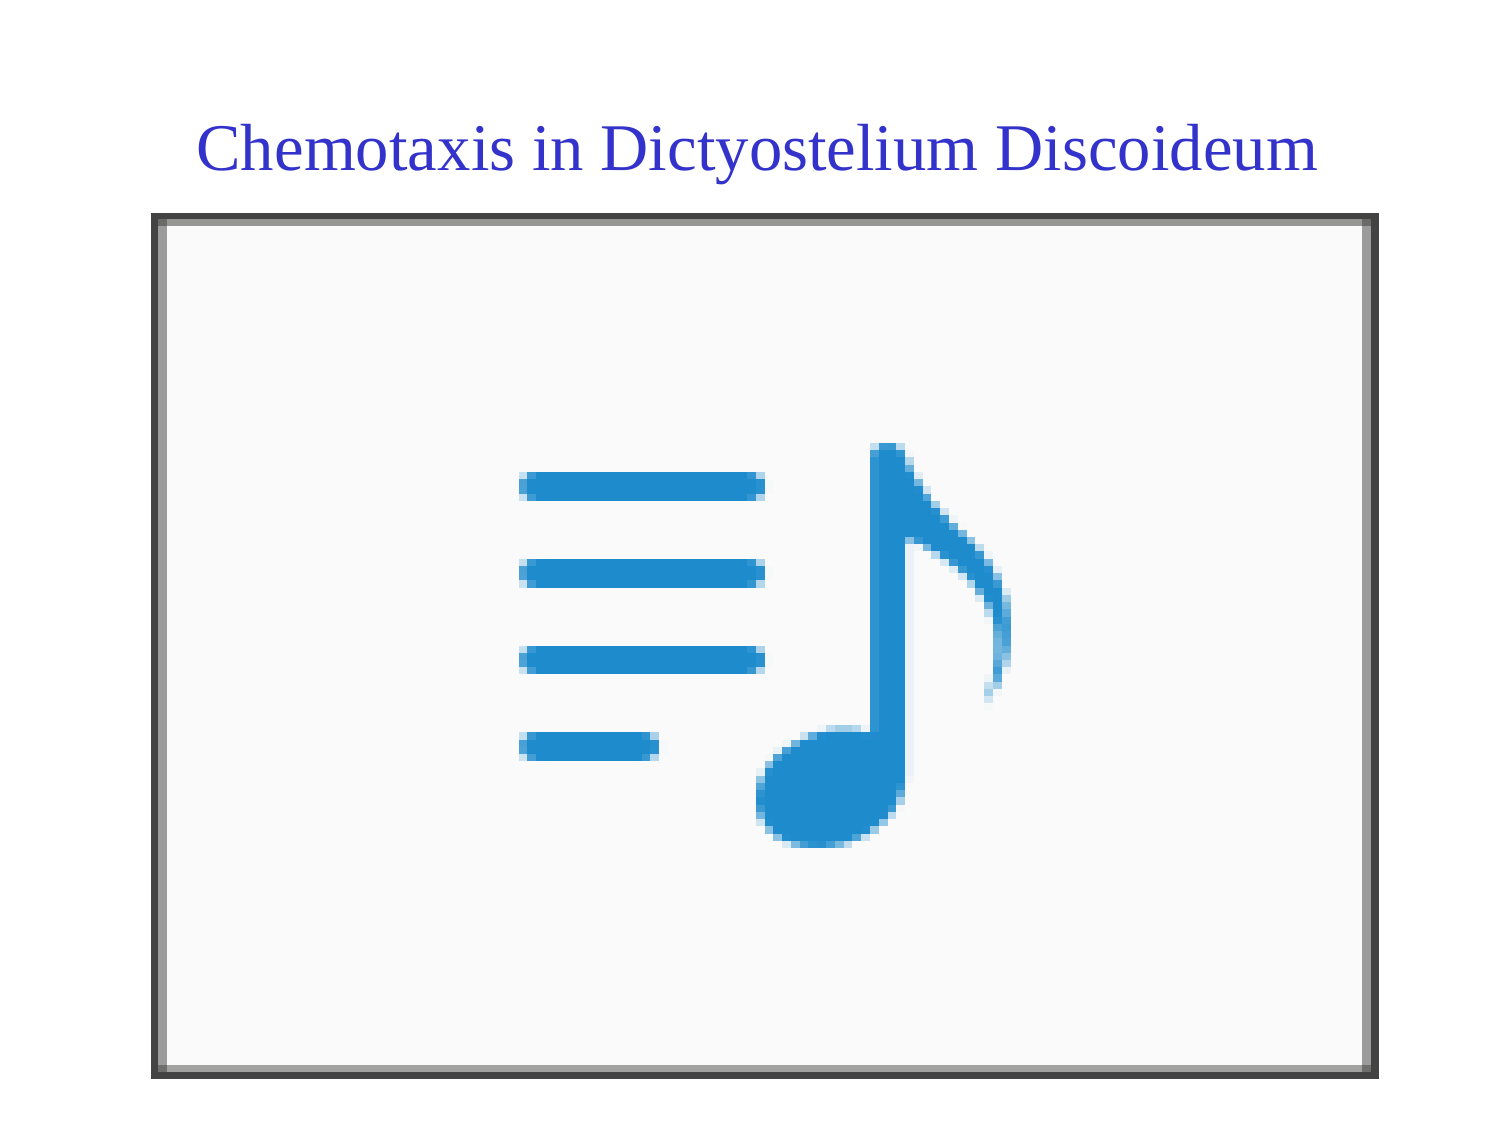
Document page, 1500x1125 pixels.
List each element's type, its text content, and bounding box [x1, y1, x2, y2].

text_box [150, 211, 1381, 1081]
title Chemotaxis in Dictyostelium Discoideum [112, 49, 1388, 238]
